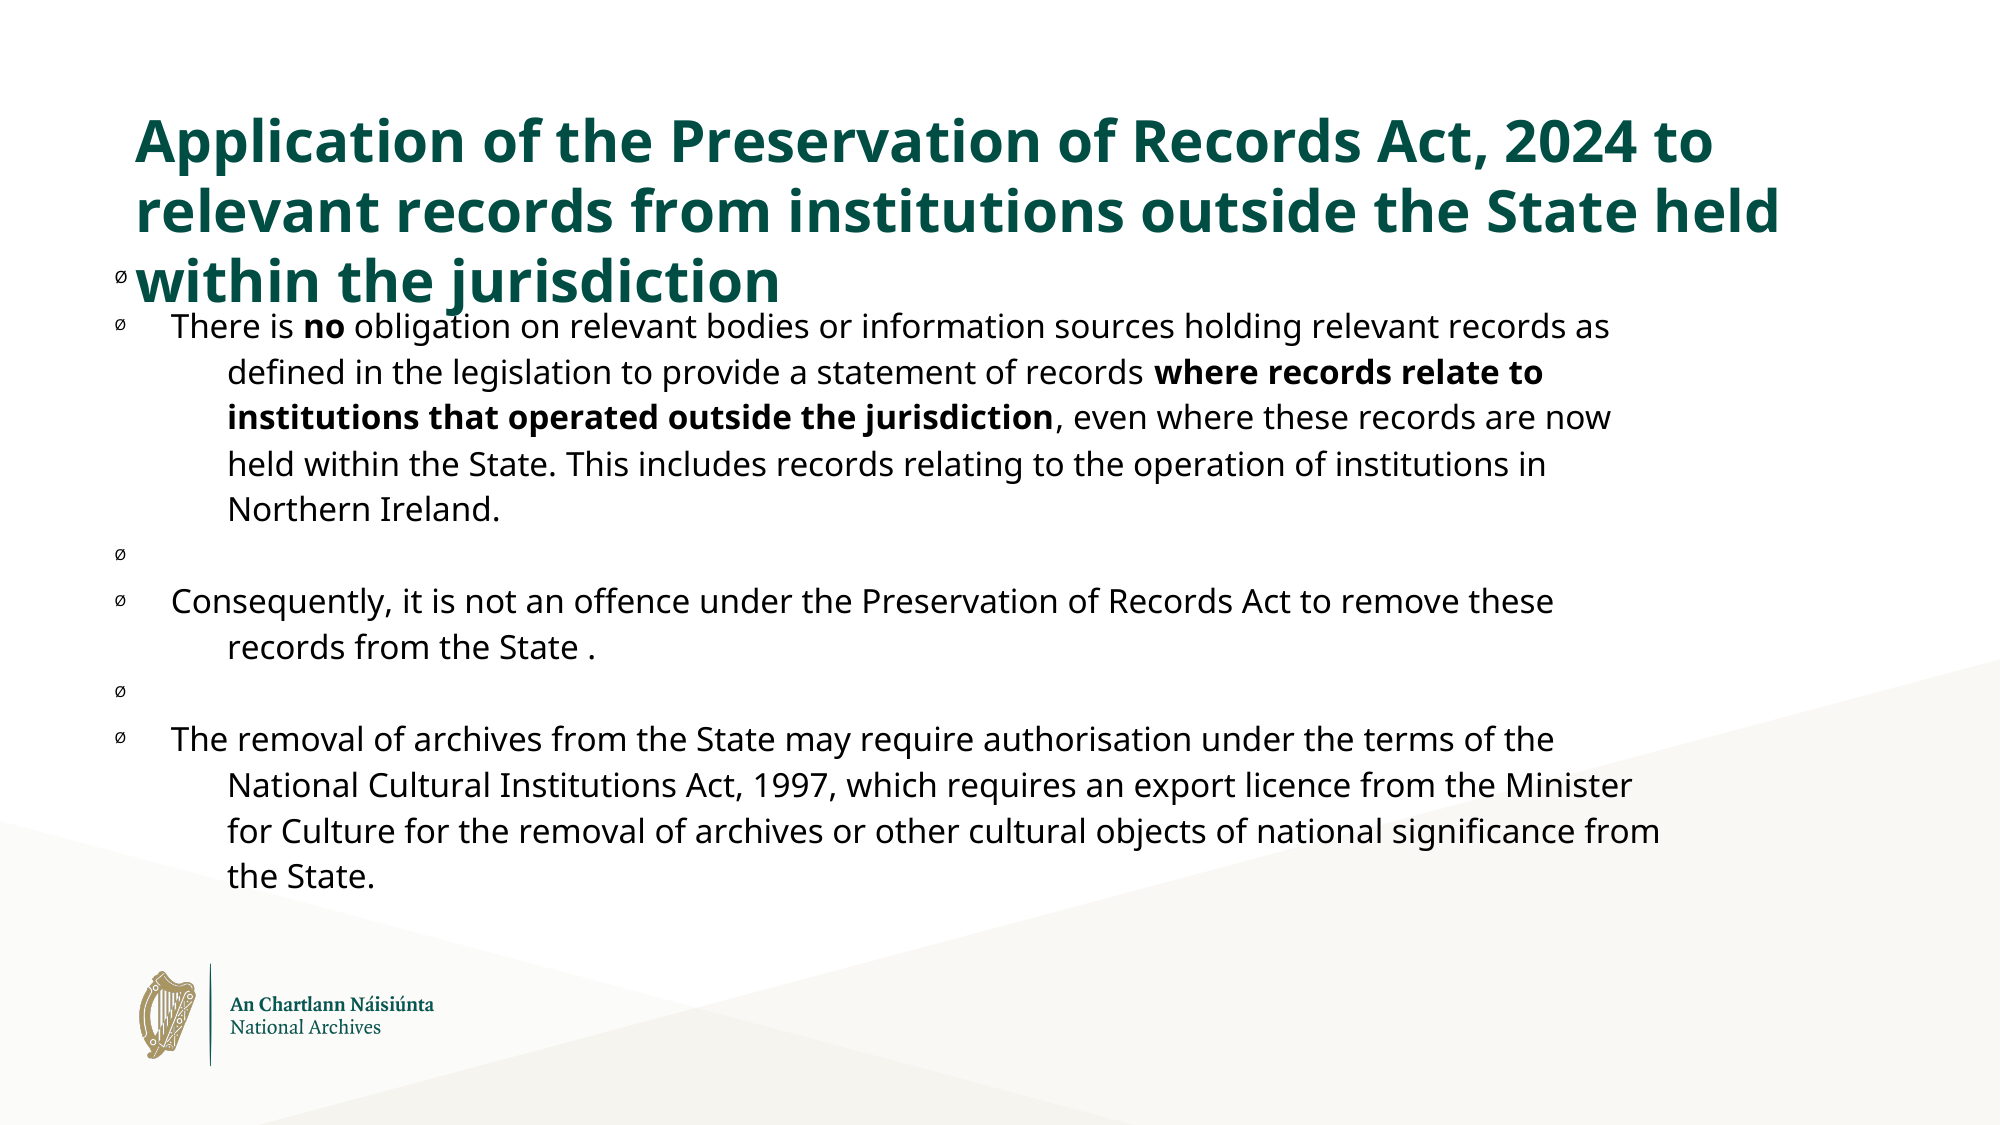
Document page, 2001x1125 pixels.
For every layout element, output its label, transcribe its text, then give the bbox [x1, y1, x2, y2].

text_box There is no obligation on relevant bodies or information sources holding relevant records as defined in the legislation to provide a statement of records where records relate to institutions that operated outside the jurisdiction, even where these records are now held within the State. This includes records relating to the operation of institutions in Northern Ireland. Consequently, it is not an offence under the Preservation of Records Act to remove these records from the State . The removal of archives from the State may require authorisation under the terms of the National Cultural Institutions Act, 1997, which requires an export licence from the Minister for Culture for the removal of archives or other cultural objects of national significance from the State. [99, 246, 1697, 873]
picture [135, 960, 439, 1070]
text_box [0, 659, 2000, 1125]
text_box Application of the Preservation of Records Act, 2024 to relevant records from institutions outside the State held within the jurisdiction [115, 83, 1885, 302]
